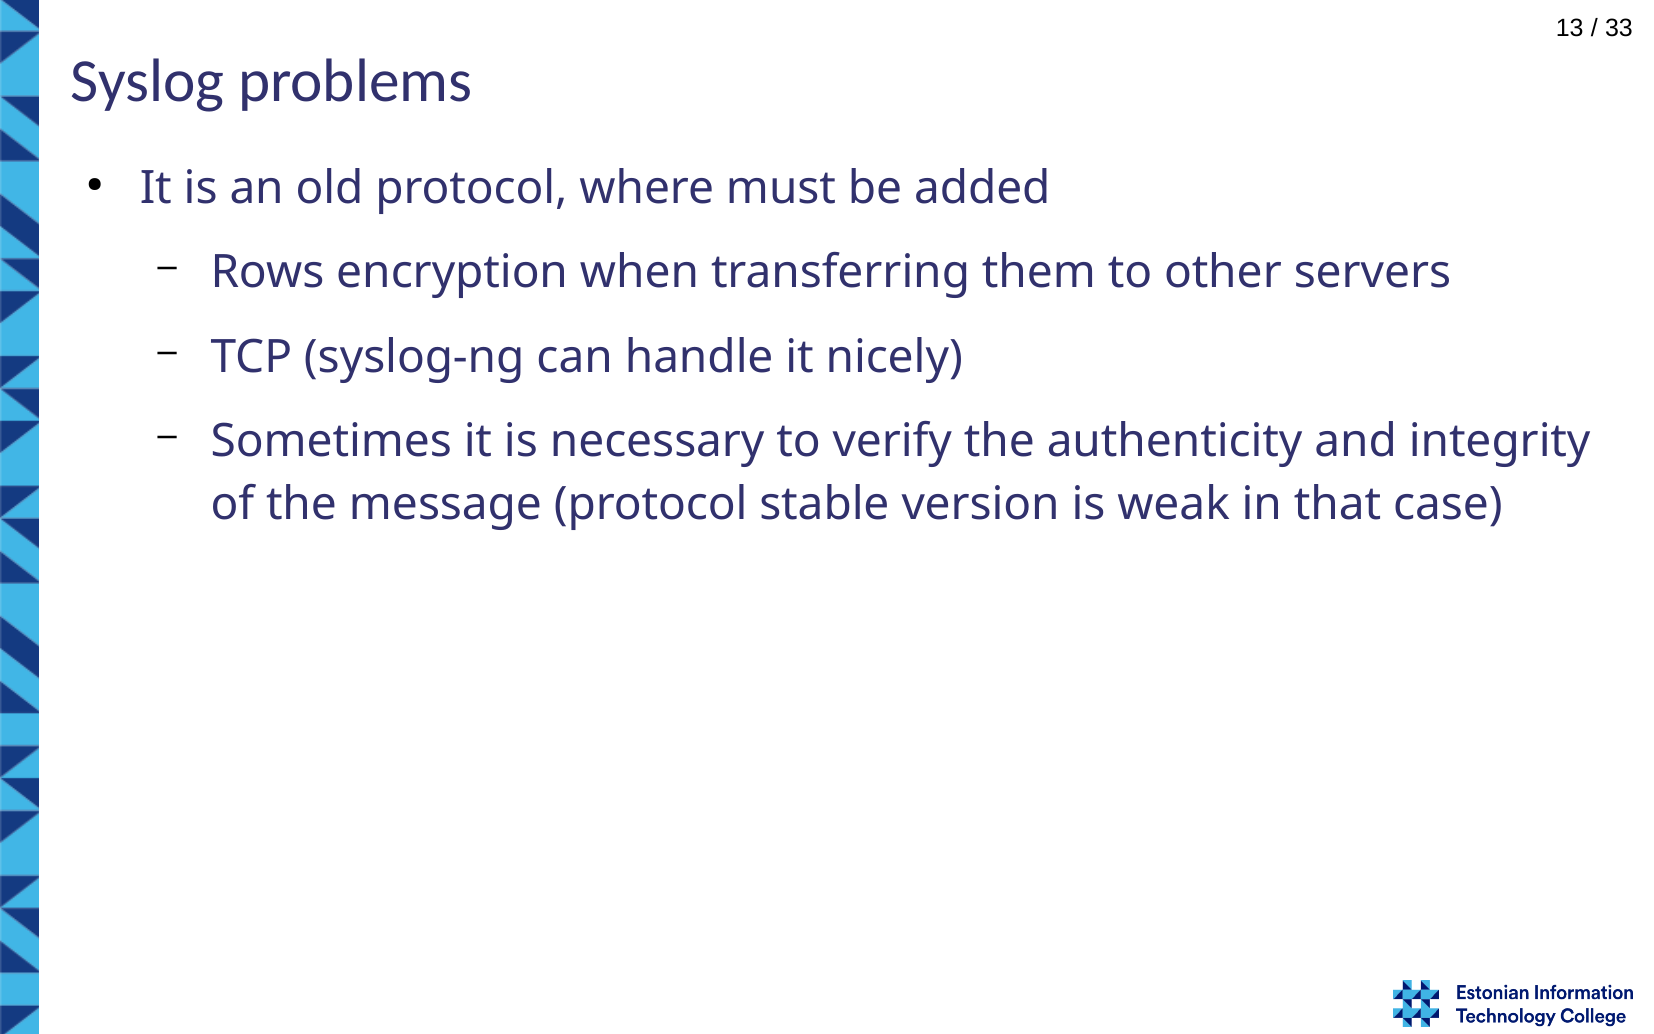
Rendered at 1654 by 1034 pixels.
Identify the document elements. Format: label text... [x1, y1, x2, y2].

picture [1393, 980, 1633, 1027]
title Syslog problems [70, 41, 1630, 130]
list It is an old protocol, where must be added Rows encryption when transferring them to other servers TCP (syslog-ng can handle it nicely) Sometimes it is necessary to verify the authenticity and integrity of the message (protocol stable version is weak in that case) [68, 153, 1630, 957]
